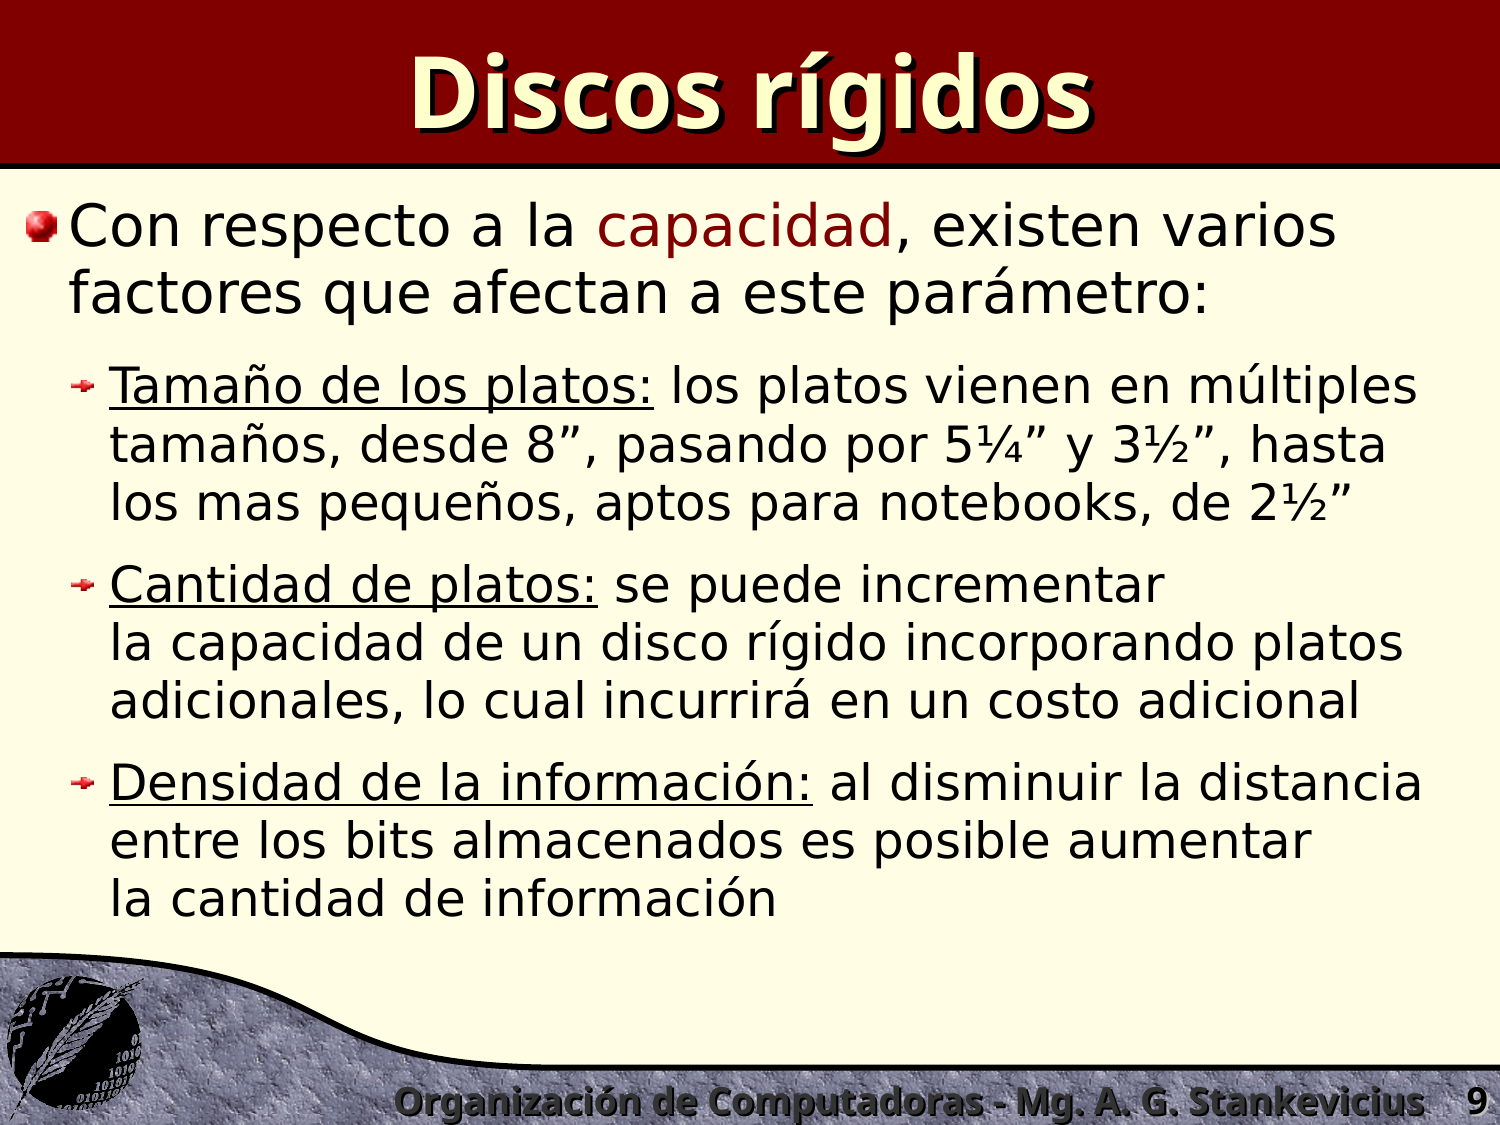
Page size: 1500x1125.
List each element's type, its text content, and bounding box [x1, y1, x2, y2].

title Discos rígidos [15, 5, 1485, 160]
picture [0, 959, 1500, 1125]
list Con respecto a la capacidad, existen varios factores que afectan a este parámetro: Tamaño de los platos: los platos vienen en múltiples tamaños, desde 8”, pasando por 5¼” y 3½”, hasta los mas pequeños, aptos para notebooks, de 2½” Cantidad de platos: se puede incrementar la capacidad de un disco rígido incorporando platos adicionales, lo cual incurrirá en un costo adicional Densidad de la información: al disminuir la distancia entre los bits almacenados es posible aumentar la cantidad de información [11, 192, 1486, 935]
picture [802, 1100, 806, 1110]
picture [1058, 1100, 1065, 1110]
picture [448, 1100, 455, 1110]
